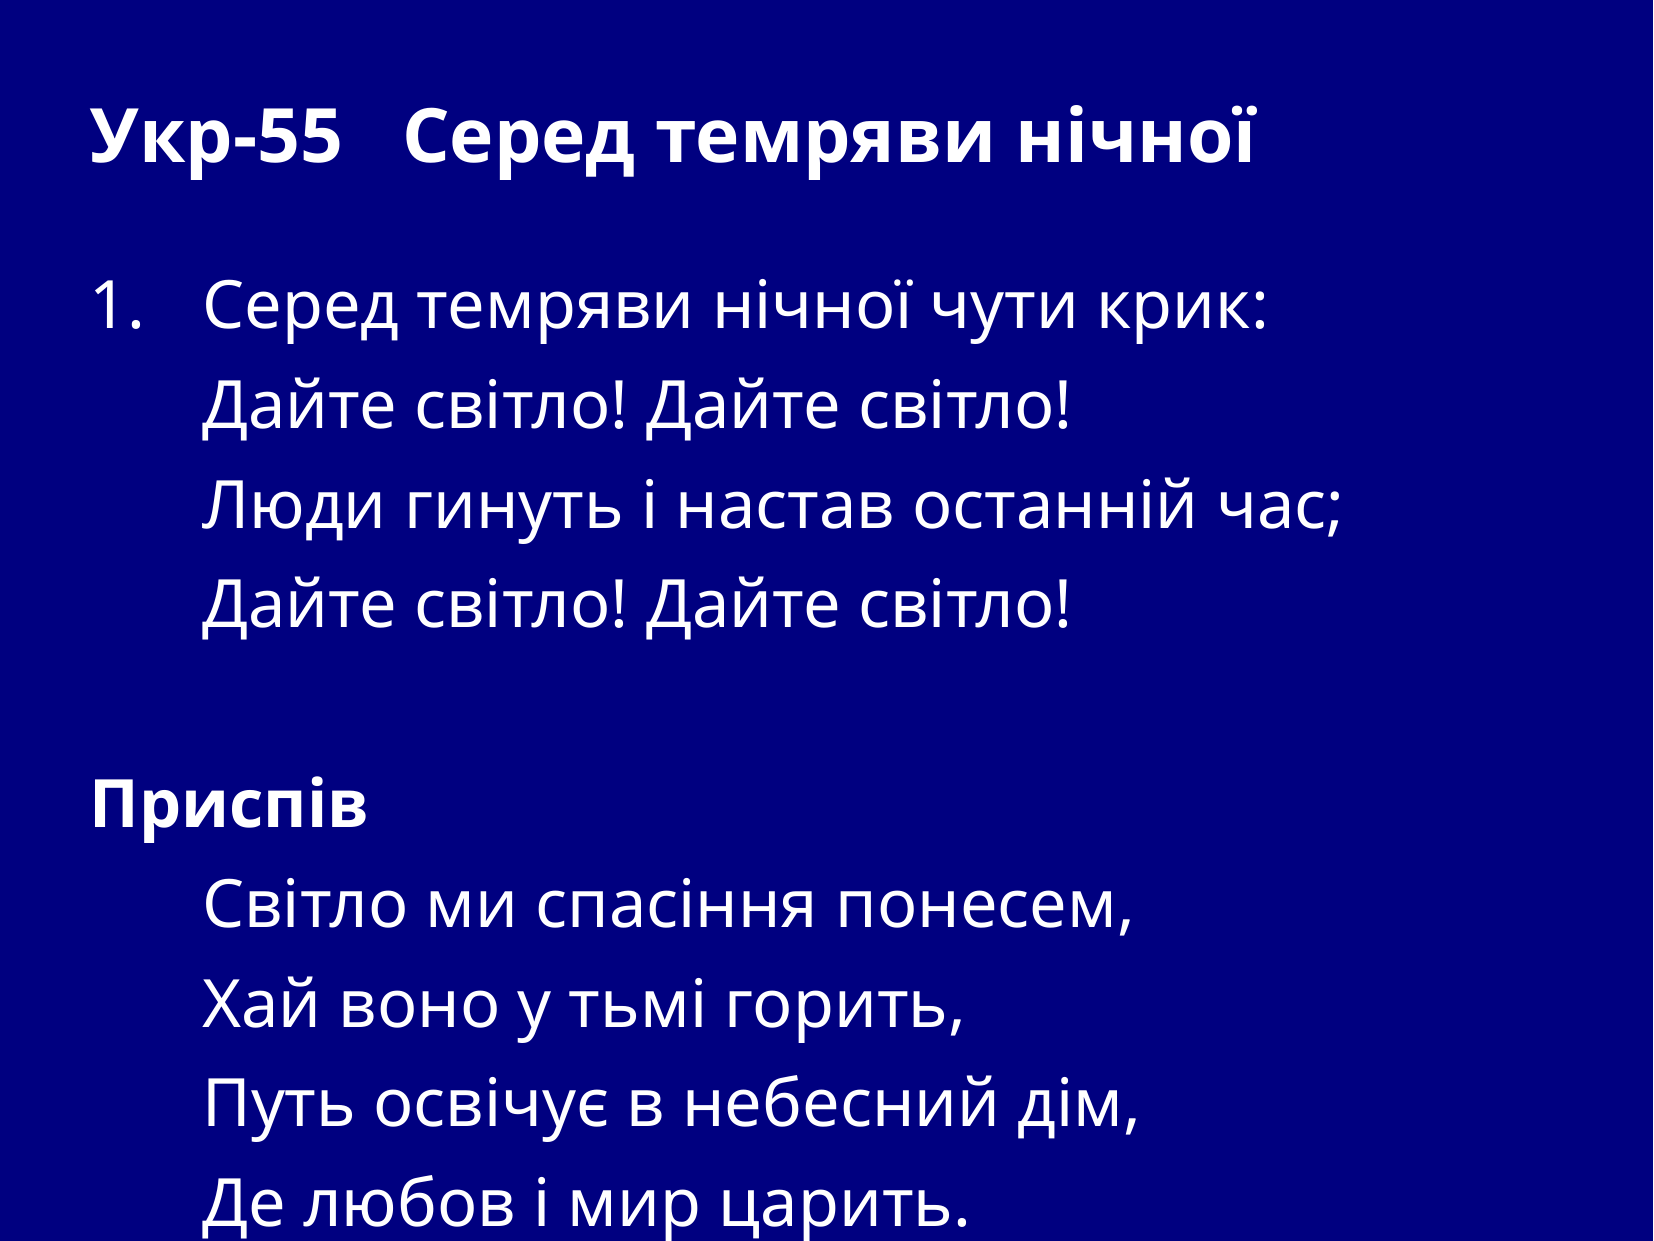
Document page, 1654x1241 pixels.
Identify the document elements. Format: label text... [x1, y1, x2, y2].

text_box Укр-55 Серед темряви нічної [75, 75, 1576, 188]
text_box 1. Серед темряви нічної чути крик: Дайте світло! Дайте світло! Люди гинуть і настав останній час; Дайте світло! Дайте світло! Приспів Світло ми спасіння понесем, Хай воно у тьмі горить, Путь освічує в небесний дім, Де любов і мир царить. [75, 188, 1576, 1163]
